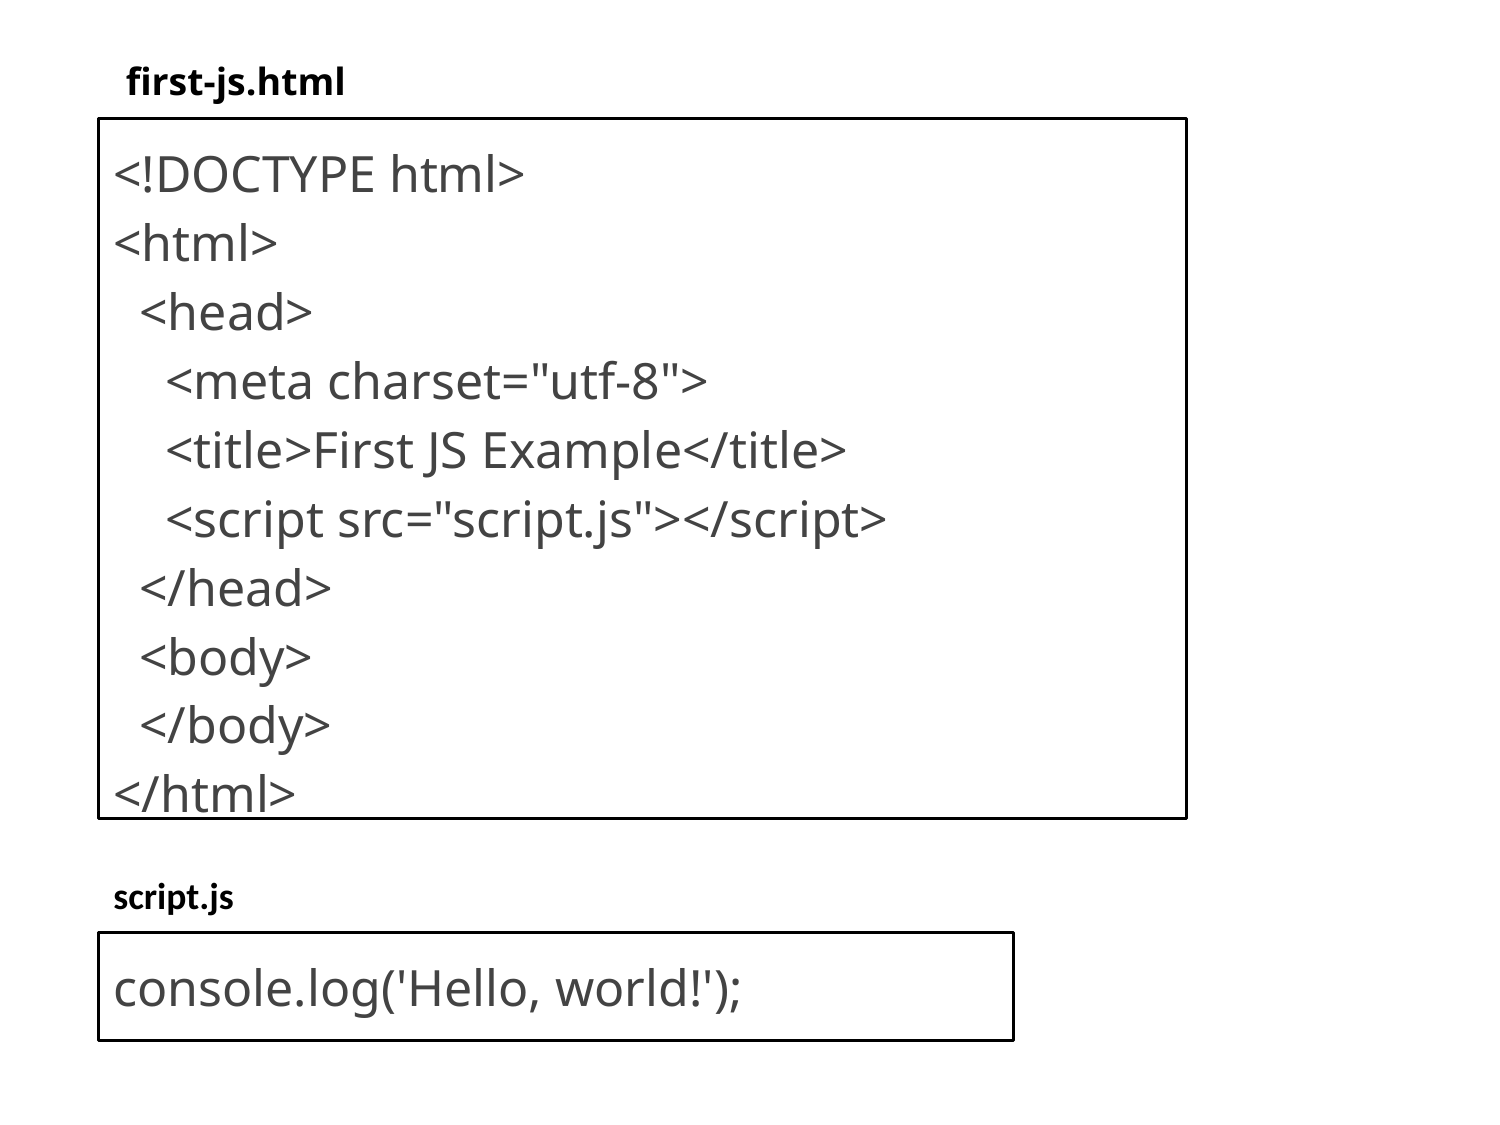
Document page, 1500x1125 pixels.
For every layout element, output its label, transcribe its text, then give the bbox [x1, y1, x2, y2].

text_box script.js [98, 860, 277, 933]
text_box console.log('Hello, world!'); [98, 932, 1014, 1041]
text_box first-js.html [110, 45, 500, 119]
text_box <!DOCTYPE html> <html> <head> <meta charset="utf-8"> <title>First JS Example</title> <script src="script.js"></script> </head> <body> </body> </html> [98, 118, 1187, 819]
